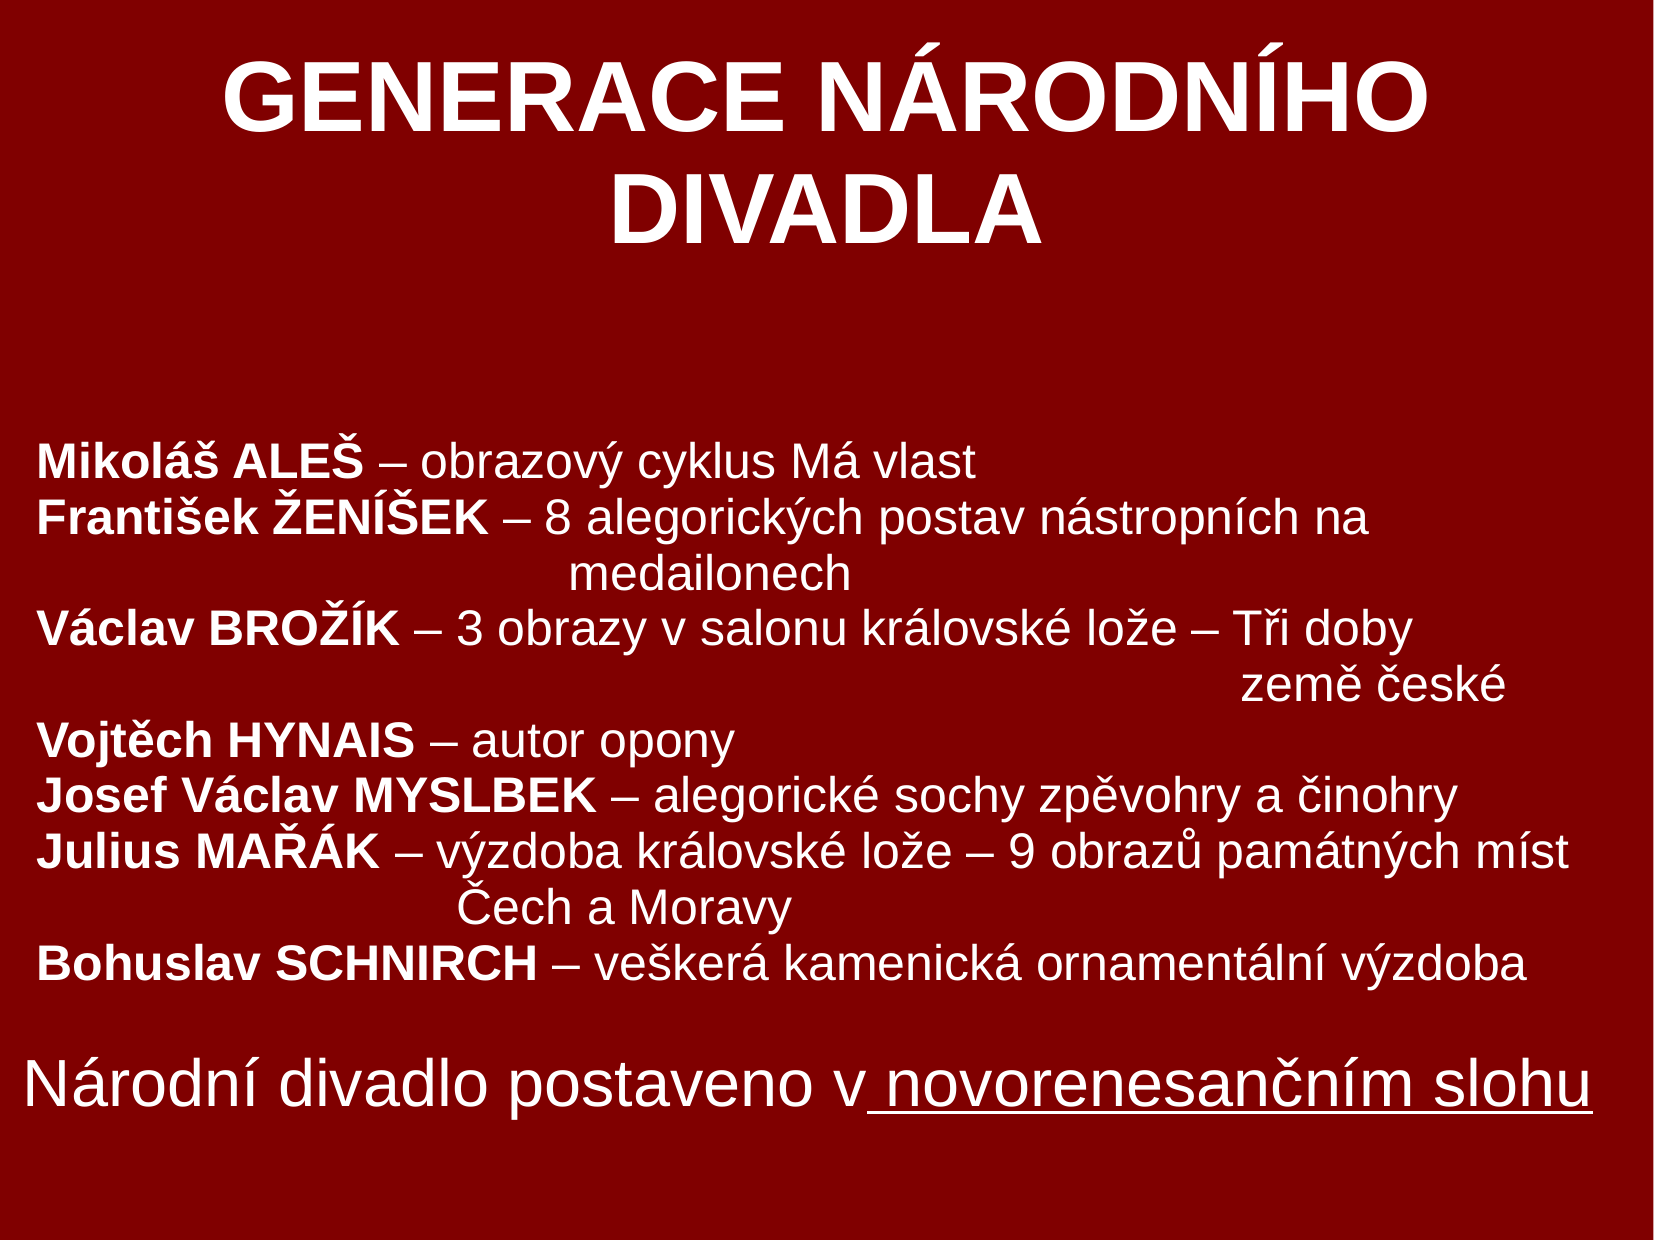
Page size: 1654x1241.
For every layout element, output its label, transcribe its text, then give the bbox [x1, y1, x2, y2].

title GENERACE NÁRODNÍHO DIVADLA [82, 41, 1571, 265]
text_box = Umělci podílející se na výzdobě Národního divadla Mikoláš ALEŠ – obrazový cyklus Má vlast František ŽENÍŠEK – 8 alegorických postav nástropních na medailonech Václav BROŽÍK – 3 obrazy v salonu královské lože – Tři doby země české Vojtěch HYNAIS – autor opony Josef Václav MYSLBEK – alegorické sochy zpěvohry a činohry Julius MAŘÁK – výzdoba královské lože – 9 obrazů památných míst Čech a Moravy Bohuslav SCHNIRCH – veškerá kamenická ornamentální výzdoba Národní divadlo postaveno v novorenesančním slohu [8, 295, 1625, 1139]
